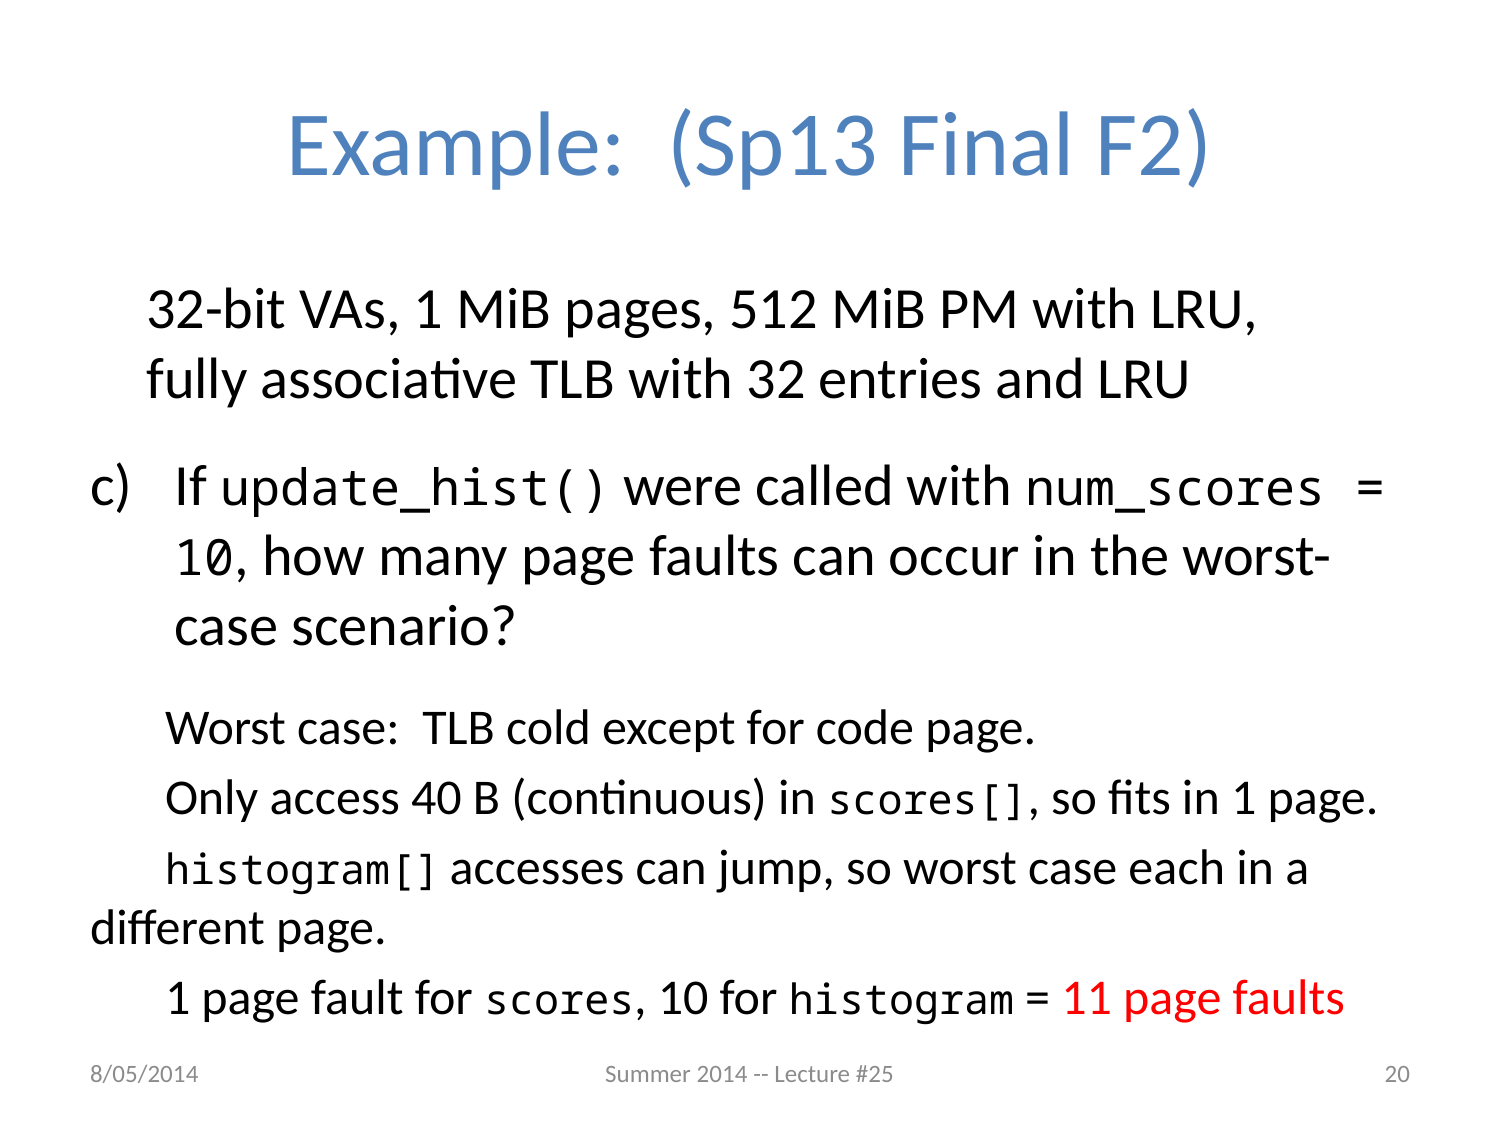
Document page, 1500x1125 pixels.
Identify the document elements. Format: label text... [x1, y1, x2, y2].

list 32-bit VAs, 1 MiB pages, 512 MiB PM with LRU, fully associative TLB with 32 entries and LRU If update_hist() were called with num_scores = 10, how many page faults can occur in the worst-case scenario? Worst case: TLB cold except for code page. Only access 40 B (continuous) in scores[], so fits in 1 page. histogram[] accesses can jump, so worst case each in a different page. 1 page fault for scores, 10 for histogram = 11 page faults [75, 262, 1425, 1073]
footer Summer 2014 -- Lecture #25 [512, 1042, 988, 1103]
slide_number 8/05/2014 [75, 1042, 425, 1103]
title Example: (Sp13 Final F2) [75, 45, 1425, 233]
slide_number <number> [1074, 1042, 1425, 1103]
